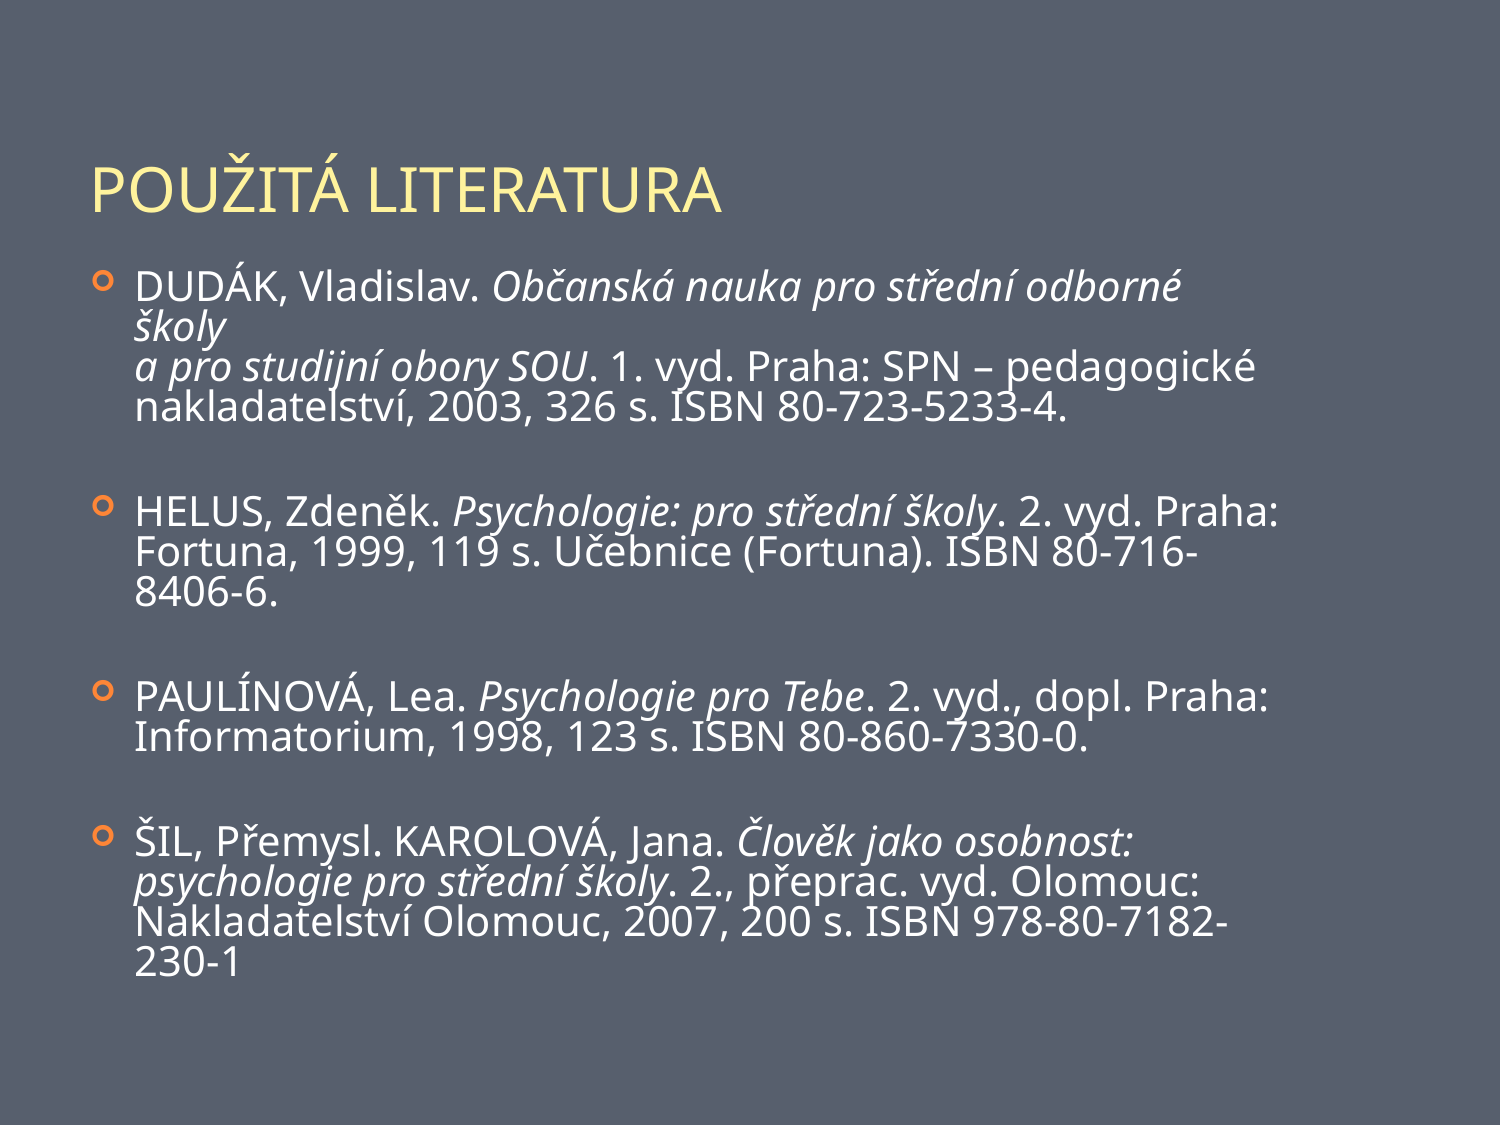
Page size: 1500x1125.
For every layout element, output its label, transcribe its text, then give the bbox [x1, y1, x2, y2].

title POUŽITÁ LITERATURA [74, 44, 1300, 233]
list DUDÁK, Vladislav. Občanská nauka pro střední odborné školy a pro studijní obory SOU. 1. vyd. Praha: SPN – pedagogické nakladatelství, 2003, 326 s. ISBN 80-723-5233-4. HELUS, Zdeněk. Psychologie: pro střední školy. 2. vyd. Praha: Fortuna, 1999, 119 s. Učebnice (Fortuna). ISBN 80-716-8406-6. PAULÍNOVÁ, Lea. Psychologie pro Tebe. 2. vyd., dopl. Praha: Informatorium, 1998, 123 s. ISBN 80-860-7330-0. ŠIL, Přemysl. KAROLOVÁ, Jana. Člověk jako osobnost: psychologie pro střední školy. 2., přeprac. vyd. Olomouc: Nakladatelství Olomouc, 2007, 200 s. ISBN 978-80-7182-230-1 [74, 262, 1300, 1063]
